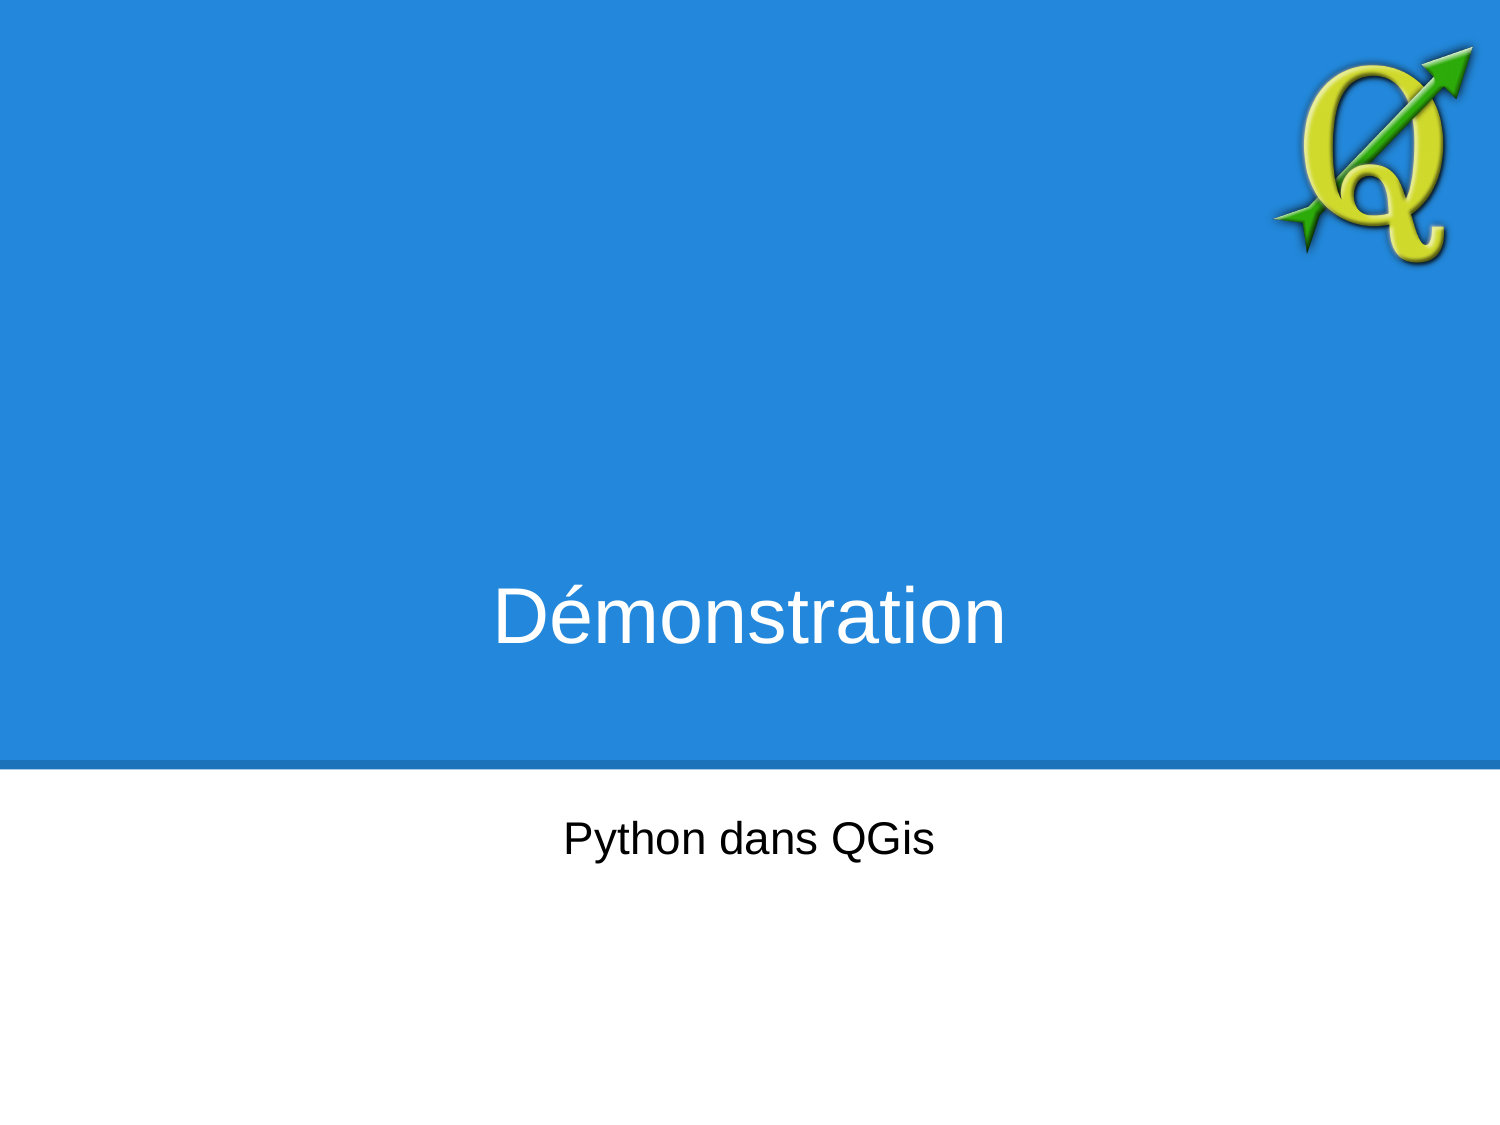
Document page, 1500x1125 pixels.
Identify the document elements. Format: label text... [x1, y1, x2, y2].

text_box Python dans QGis [112, 793, 1388, 879]
text_box [1263, 35, 1484, 273]
title Démonstration [112, 549, 1388, 770]
